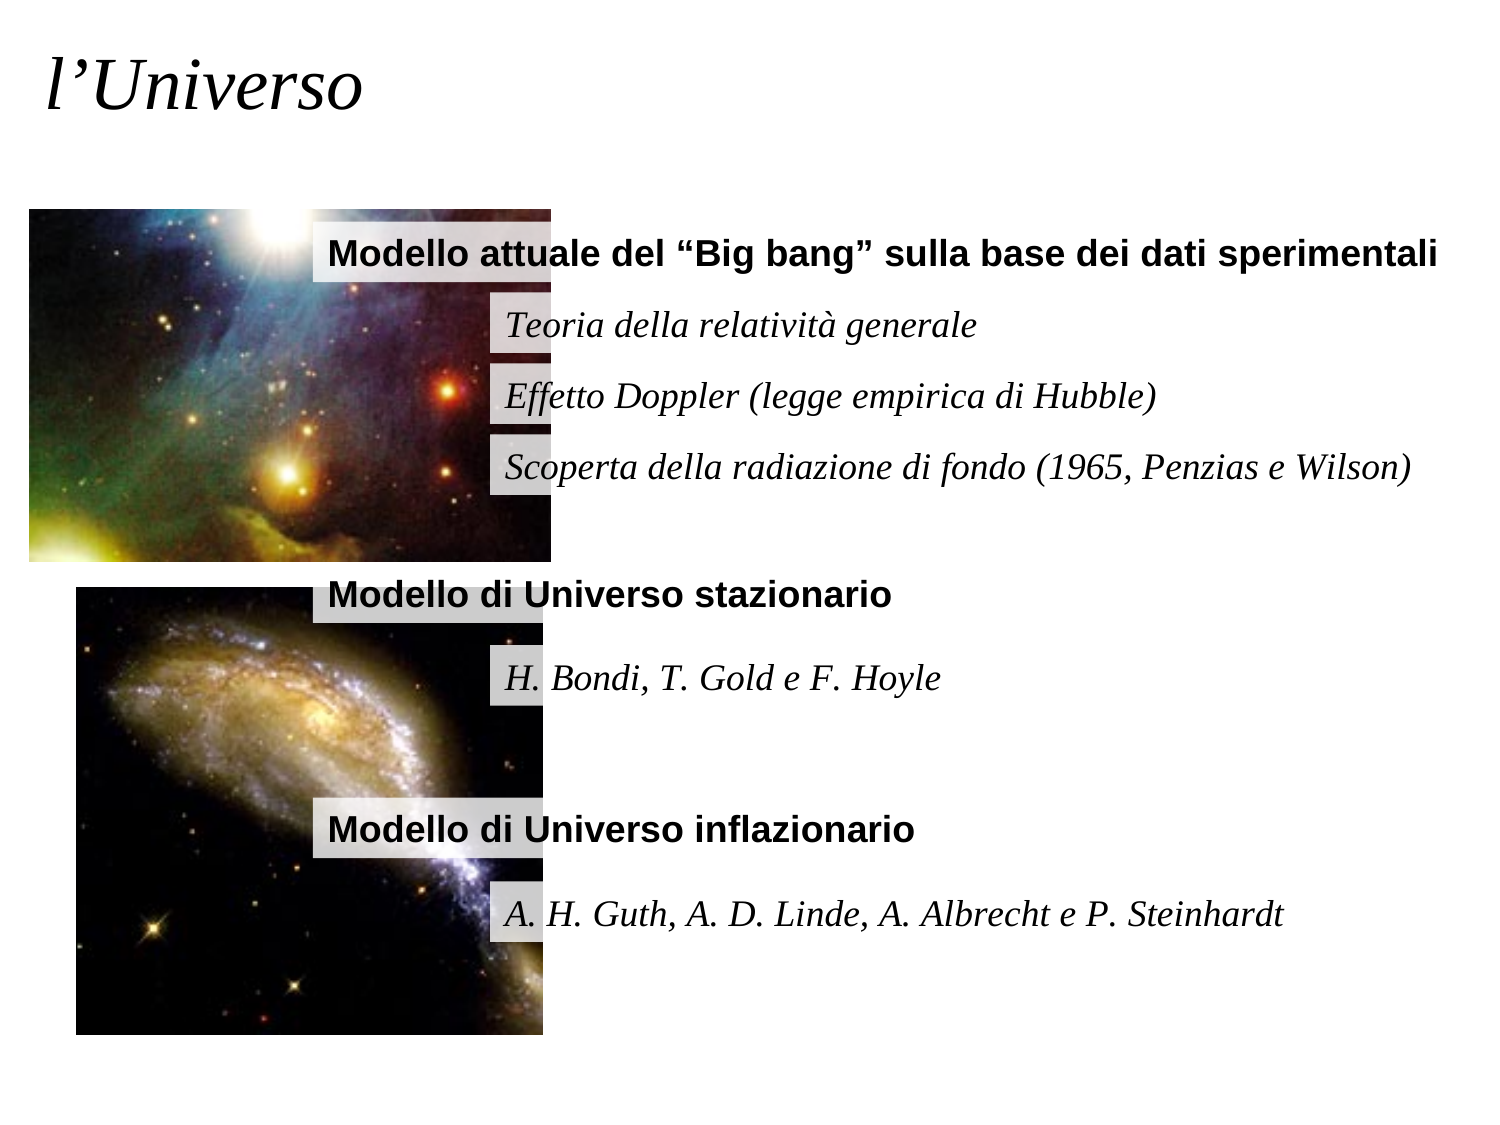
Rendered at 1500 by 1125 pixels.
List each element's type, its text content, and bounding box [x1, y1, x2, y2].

text_box Teoria della relatività generale [490, 292, 1447, 353]
title l’Universo [29, 19, 1380, 150]
picture [29, 209, 551, 562]
picture [76, 587, 543, 1035]
text_box Modello di Universo inflazionario [312, 797, 1471, 859]
text_box Effetto Doppler (legge empirica di Hubble) [490, 363, 1447, 424]
text_box Modello attuale del “Big bang” sulla base dei dati sperimentali [312, 221, 1471, 283]
text_box Scoperta della radiazione di fondo (1965, Penzias e Wilson) [490, 434, 1447, 495]
text_box H. Bondi, T. Gold e F. Hoyle [490, 645, 1447, 706]
text_box Modello di Universo stazionario [312, 562, 1471, 623]
text_box A. H. Guth, A. D. Linde, A. Albrecht e P. Steinhardt [490, 881, 1447, 942]
